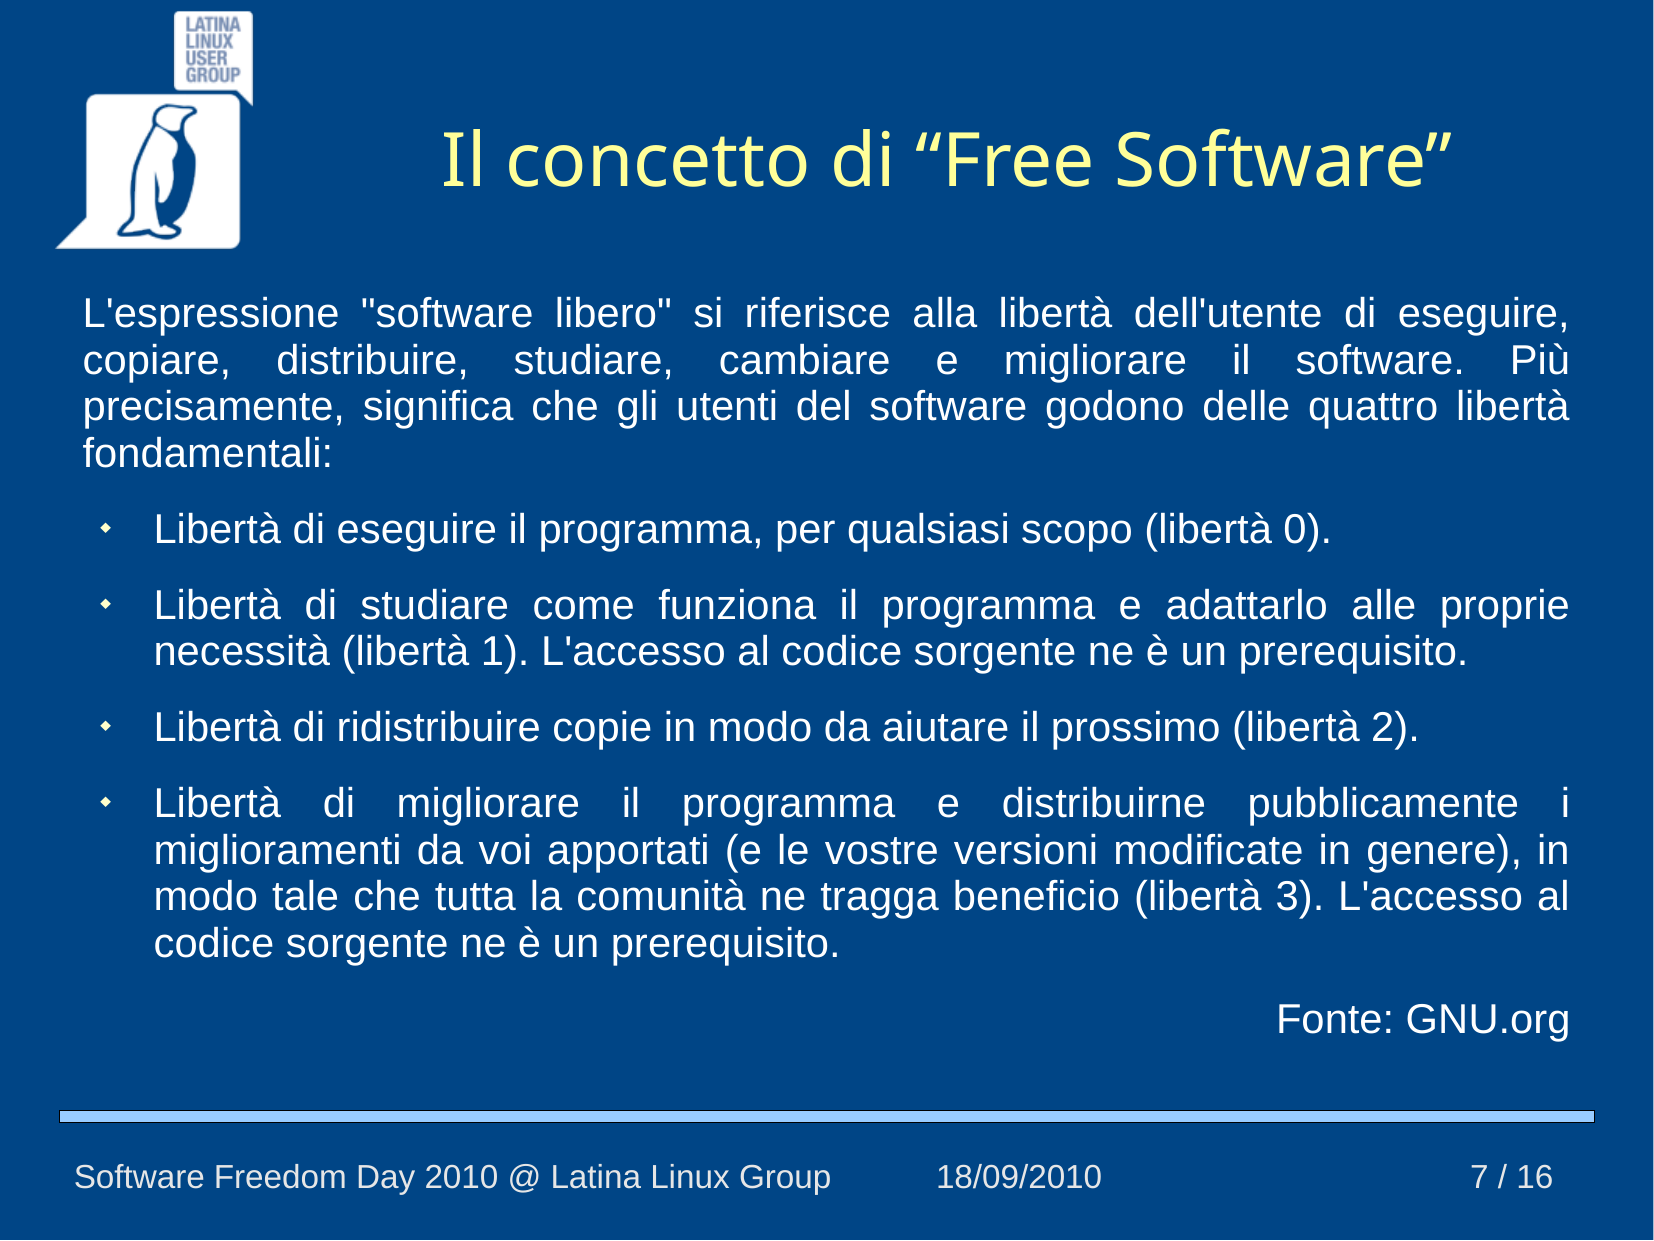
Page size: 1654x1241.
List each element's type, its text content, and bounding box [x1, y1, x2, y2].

picture [43, 0, 266, 262]
title Il concetto di “Free Software” [324, 56, 1571, 259]
list L'espressione "software libero" si riferisce alla libertà dell'utente di eseguire, copiare, distribuire, studiare, cambiare e migliorare il software. Più precisamente, significa che gli utenti del software godono delle quattro libertà fondamentali: Libertà di eseguire il programma, per qualsiasi scopo (libertà 0). Libertà di studiare come funziona il programma e adattarlo alle proprie necessità (libertà 1). L'accesso al codice sorgente ne è un prerequisito. Libertà di ridistribuire copie in modo da aiutare il prossimo (libertà 2). Libertà di migliorare il programma e distribuirne pubblicamente i miglioramenti da voi apportati (e le vostre versioni modificate in genere), in modo tale che tutta la comunità ne tragga beneficio (libertà 3). L'accesso al codice sorgente ne è un prerequisito. Fonte: GNU.org [82, 290, 1571, 1094]
